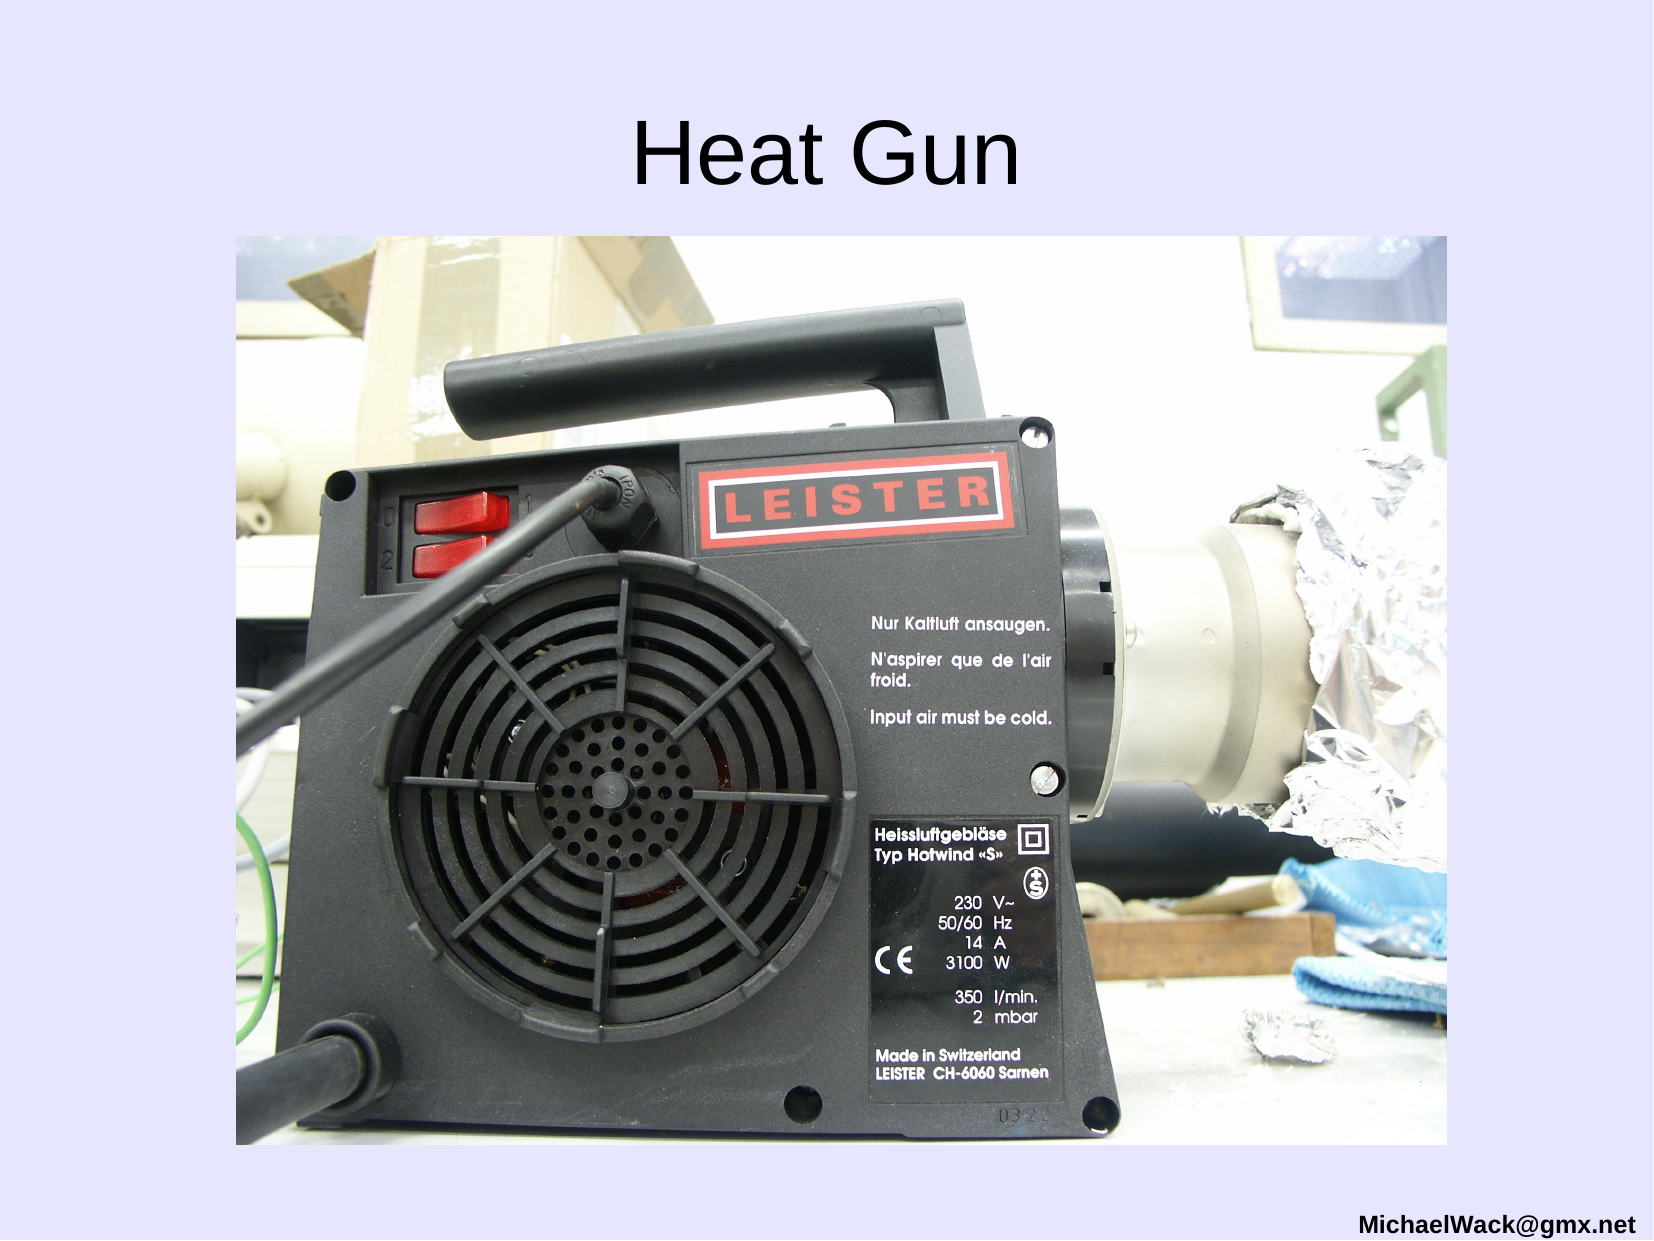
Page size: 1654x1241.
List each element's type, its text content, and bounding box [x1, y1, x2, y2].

title Heat Gun [82, 49, 1571, 257]
picture [236, 236, 1447, 1145]
